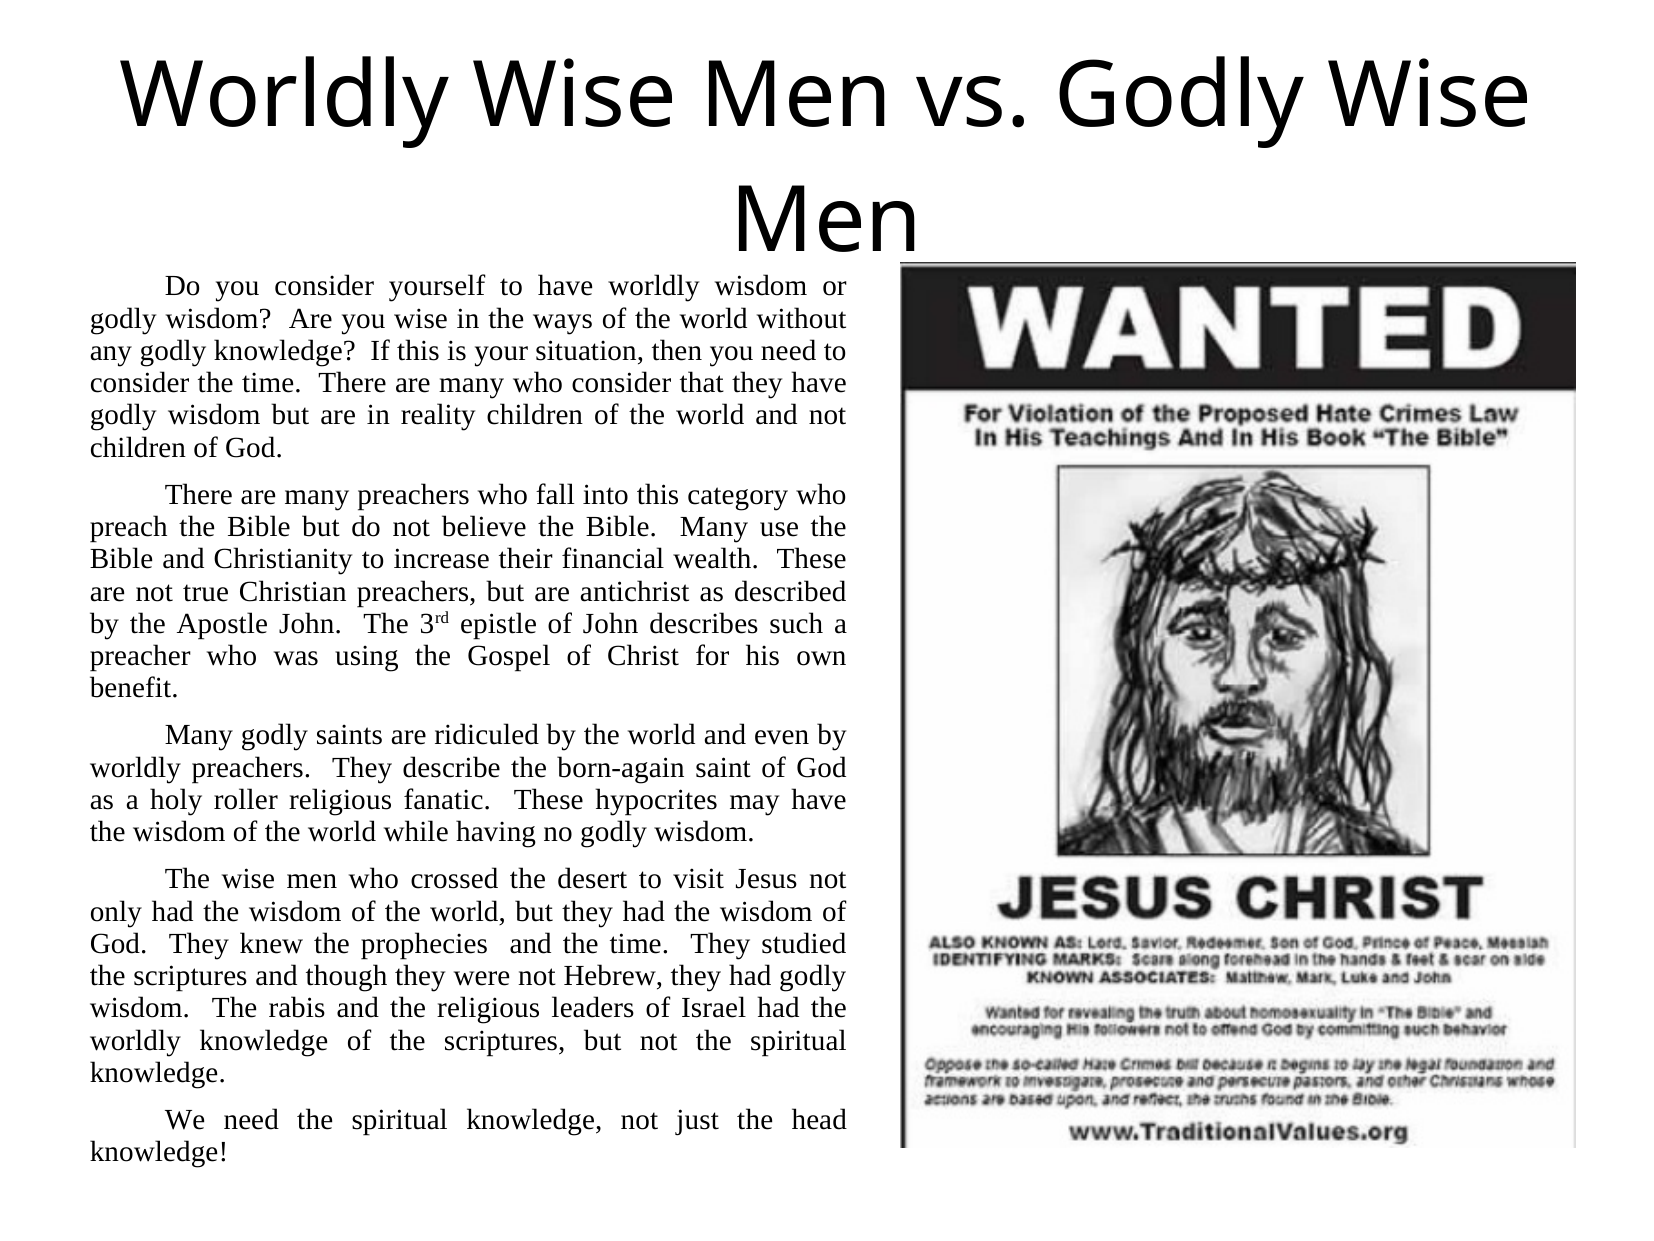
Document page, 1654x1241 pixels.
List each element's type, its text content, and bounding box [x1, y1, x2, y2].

picture [900, 262, 1576, 1148]
title Worldly Wise Men vs. Godly Wise Men [82, 42, 1571, 264]
text_box Do you consider yourself to have worldly wisdom or godly wisdom? Are you wise in the ways of the world without any godly knowledge? If this is your situation, then you need to consider the time. There are many who consider that they have godly wisdom but are in reality children of the world and not children of God. There are many preachers who fall into this category who preach the Bible but do not believe the Bible. Many use the Bible and Christianity to increase their financial wealth. These are not true Christian preachers, but are antichrist as described by the Apostle John. The 3rd epistle of John describes such a preacher who was using the Gospel of Christ for his own benefit. Many godly saints are ridiculed by the world and even by worldly preachers. They describe the born-again saint of God as a holy roller religious fanatic. These hypocrites may have the wisdom of the world while having no godly wisdom. The wise men who crossed the desert to visit Jesus not only had the wisdom of the world, but they had the wisdom of God. They knew the prophecies and the time. They studied the scriptures and though they were not Hebrew, they had godly wisdom. The rabis and the religious leaders of Israel had the worldly knowledge of the scriptures, but not the spiritual knowledge. We need the spiritual knowledge, not just the head knowledge! [75, 262, 863, 1177]
